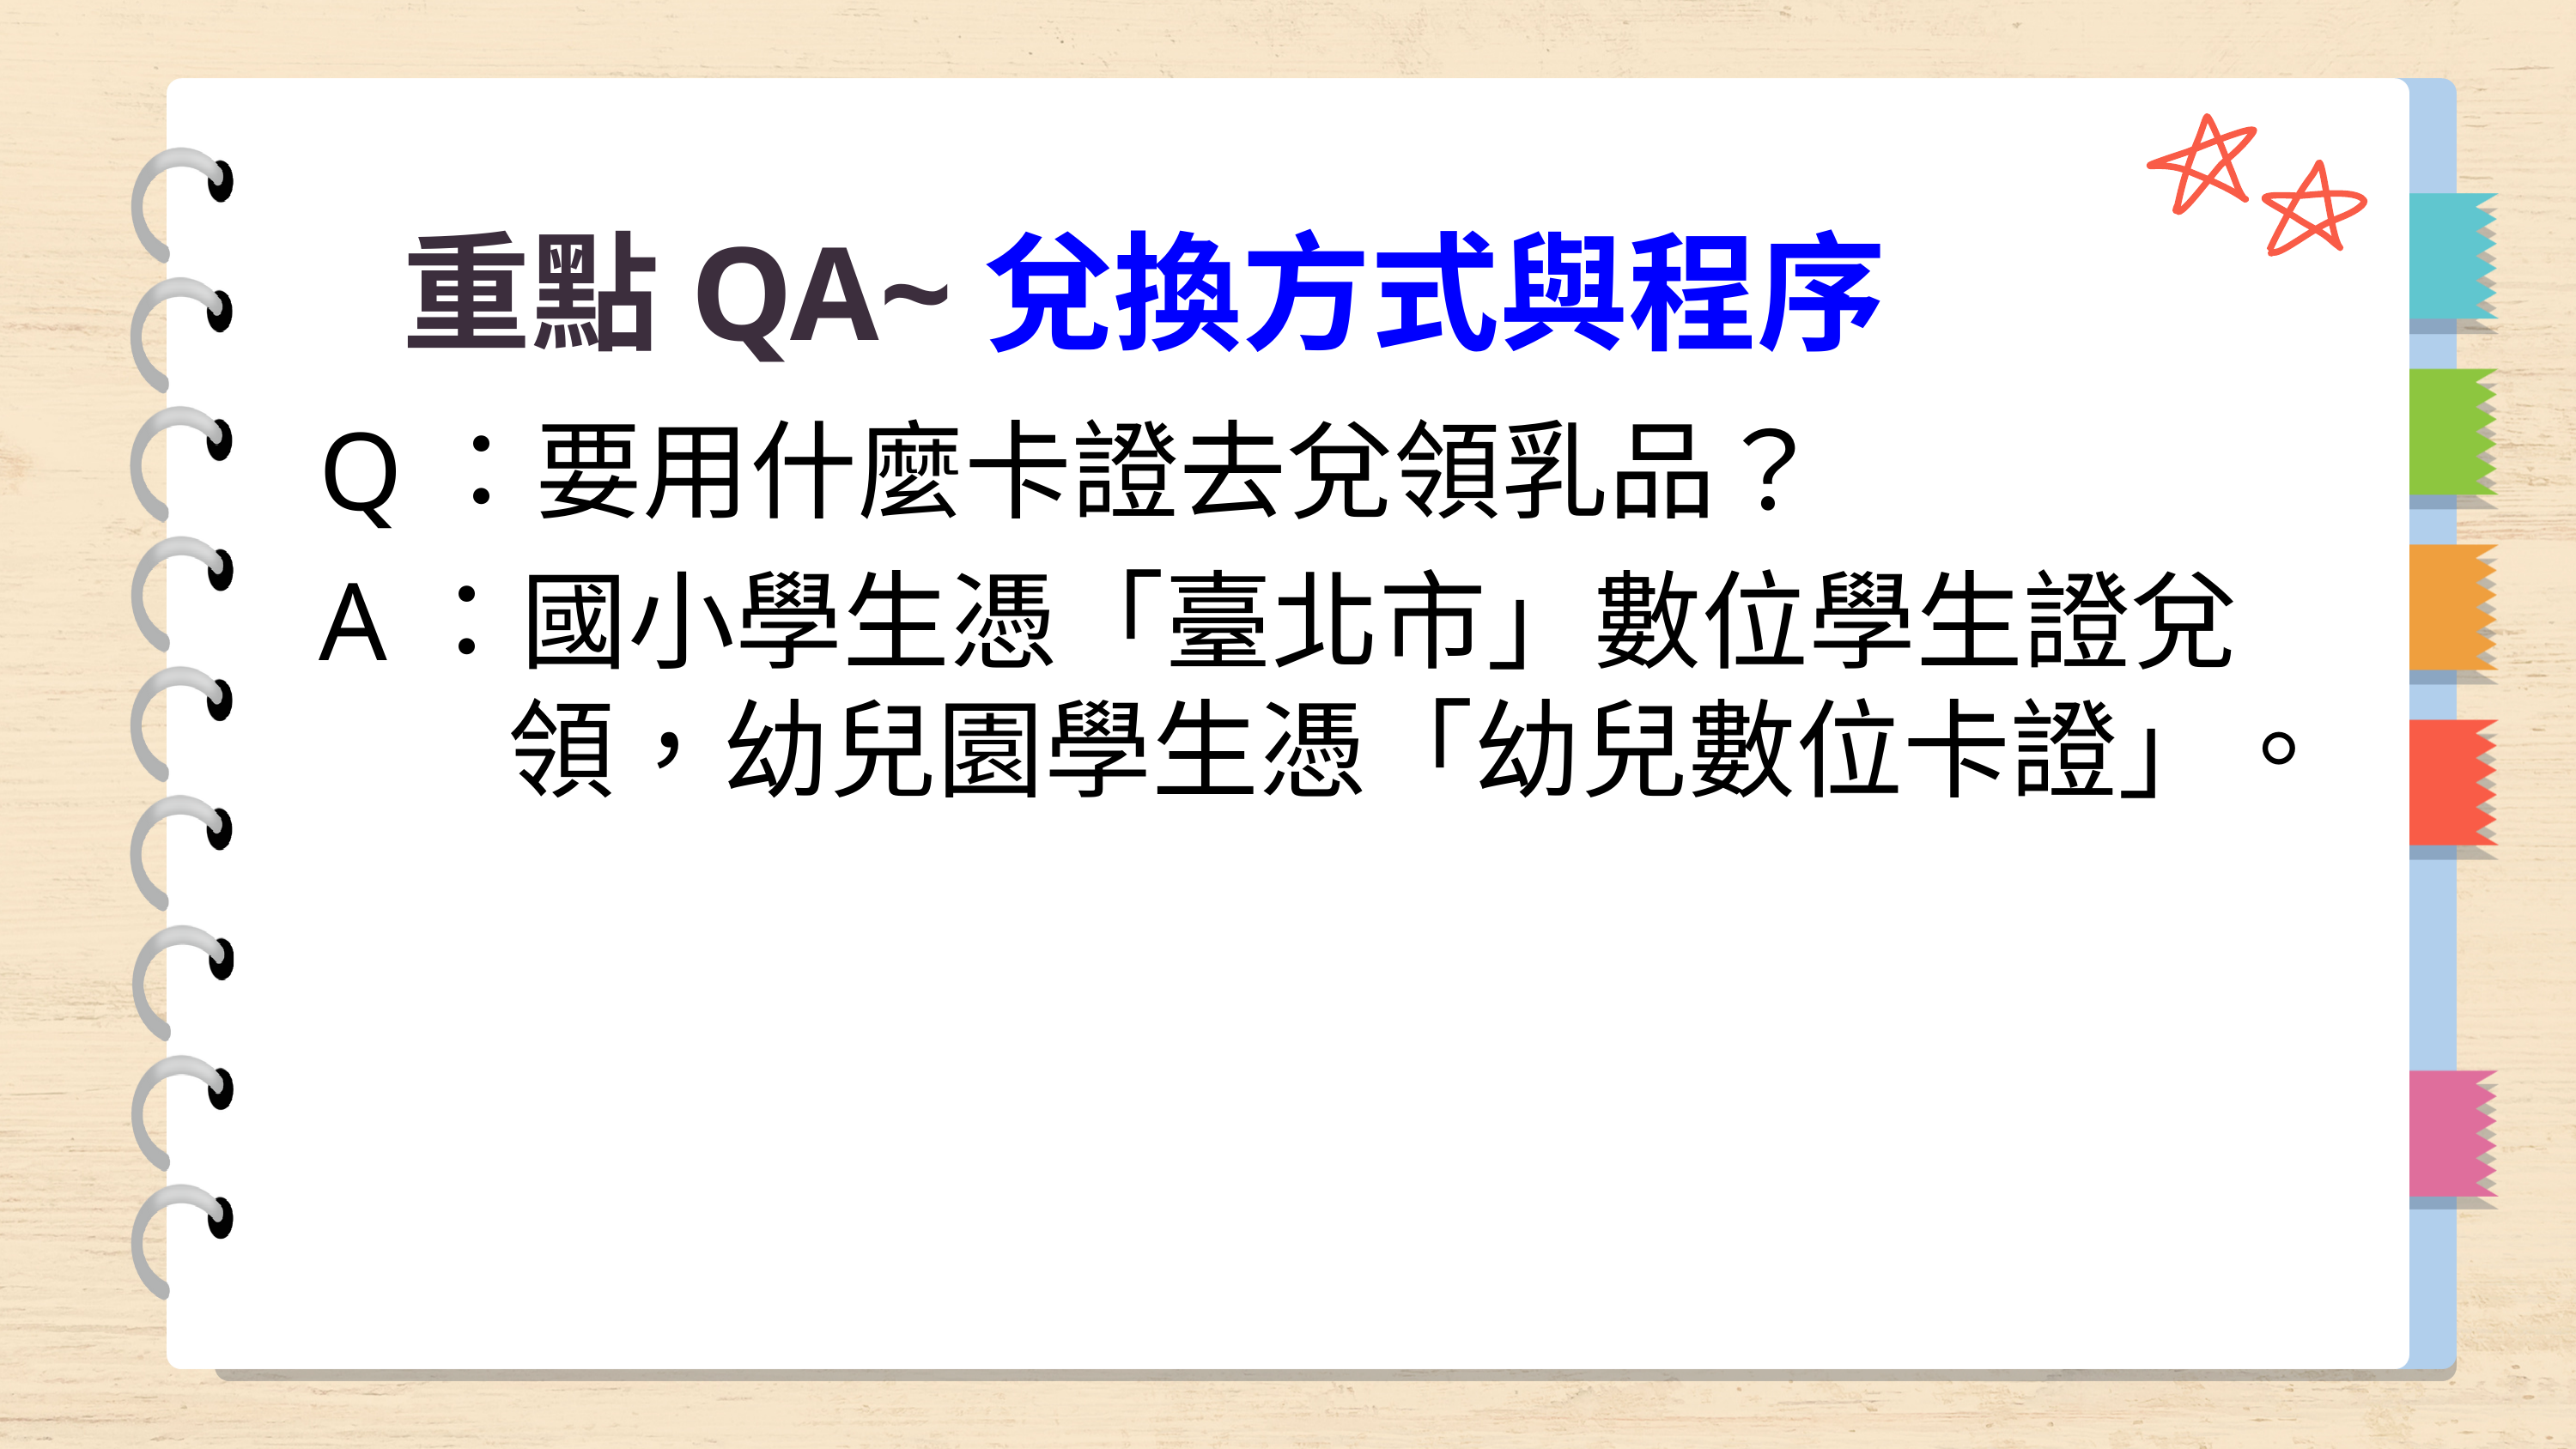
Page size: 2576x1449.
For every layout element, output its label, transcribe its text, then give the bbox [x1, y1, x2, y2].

text_box Q：要用什麼卡證去兌領乳品？ A：國小學生憑「臺北市」數位學生證兌領，幼兒園學生憑「幼兒數位卡證」。 [306, 397, 2298, 844]
text_box [130, 148, 234, 1301]
text_box [2146, 112, 2368, 258]
text_box 重點QA~兌換方式與程序 [402, 211, 2082, 368]
